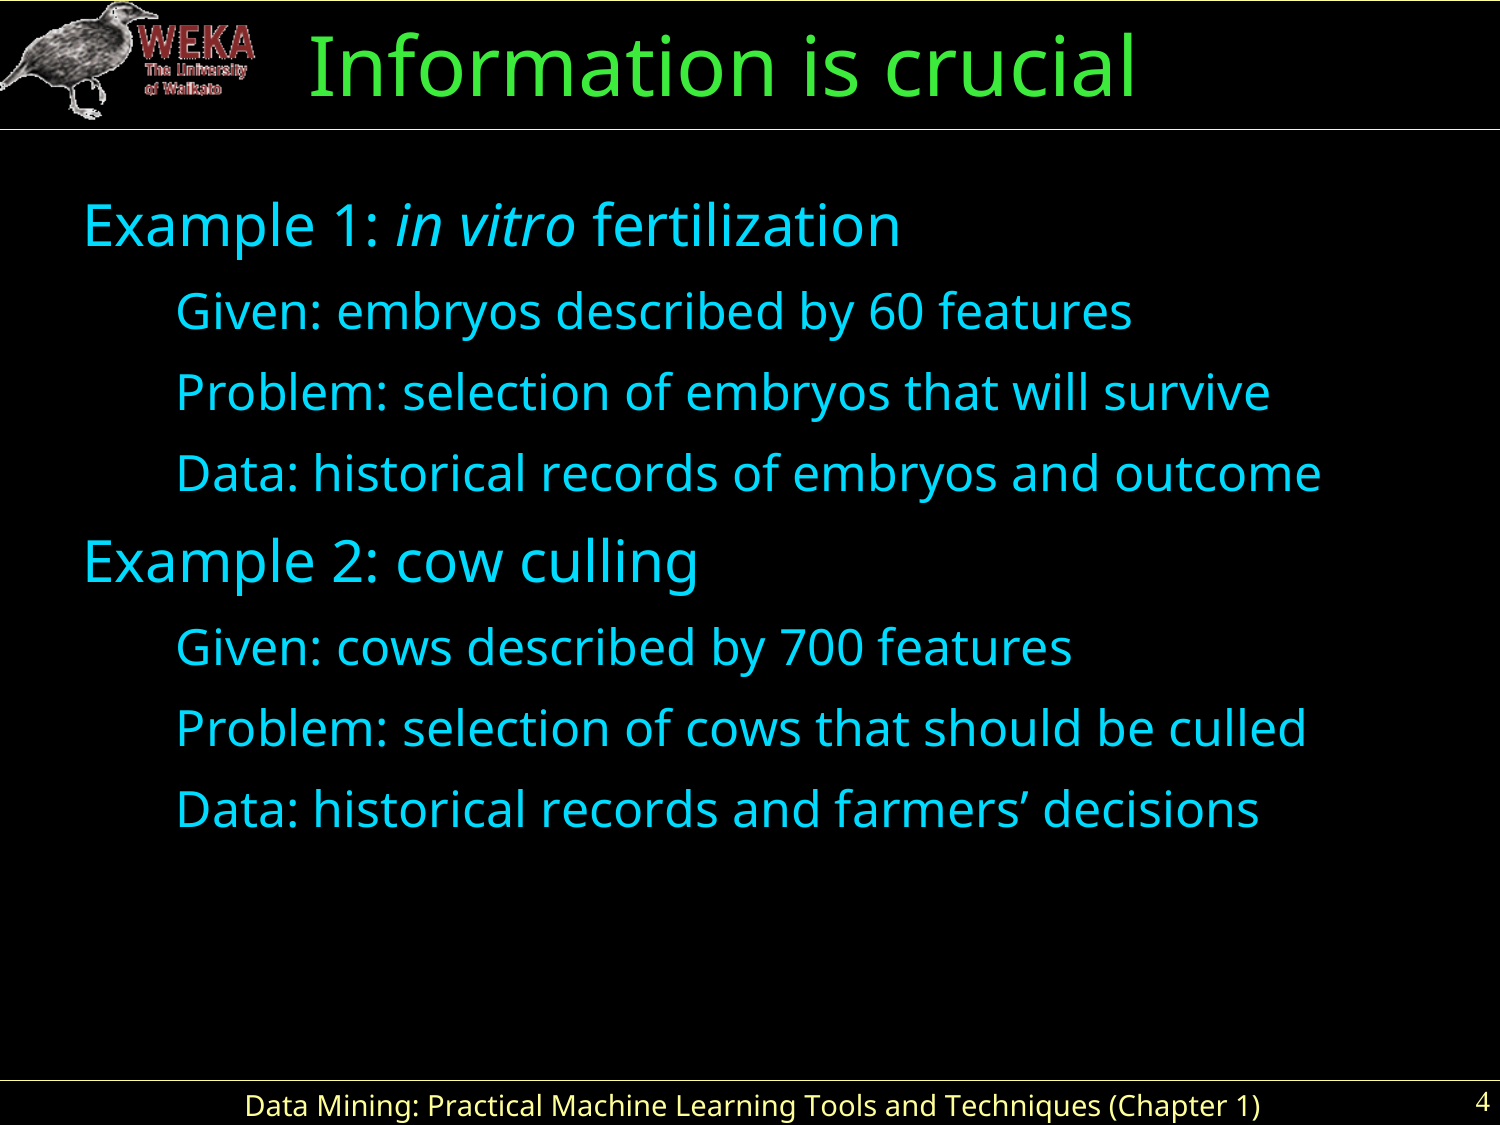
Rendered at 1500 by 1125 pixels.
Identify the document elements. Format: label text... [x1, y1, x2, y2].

list Example 1: in vitro fertilization Given: embryos described by 60 features Problem: selection of embryos that will survive Data: historical records of embryos and outcome Example 2: cow culling Given: cows described by 700 features Problem: selection of cows that should be culled Data: historical records and farmers’ decisions [67, 177, 1418, 1108]
title Information is crucial [295, 0, 1486, 166]
picture [0, 1, 266, 129]
